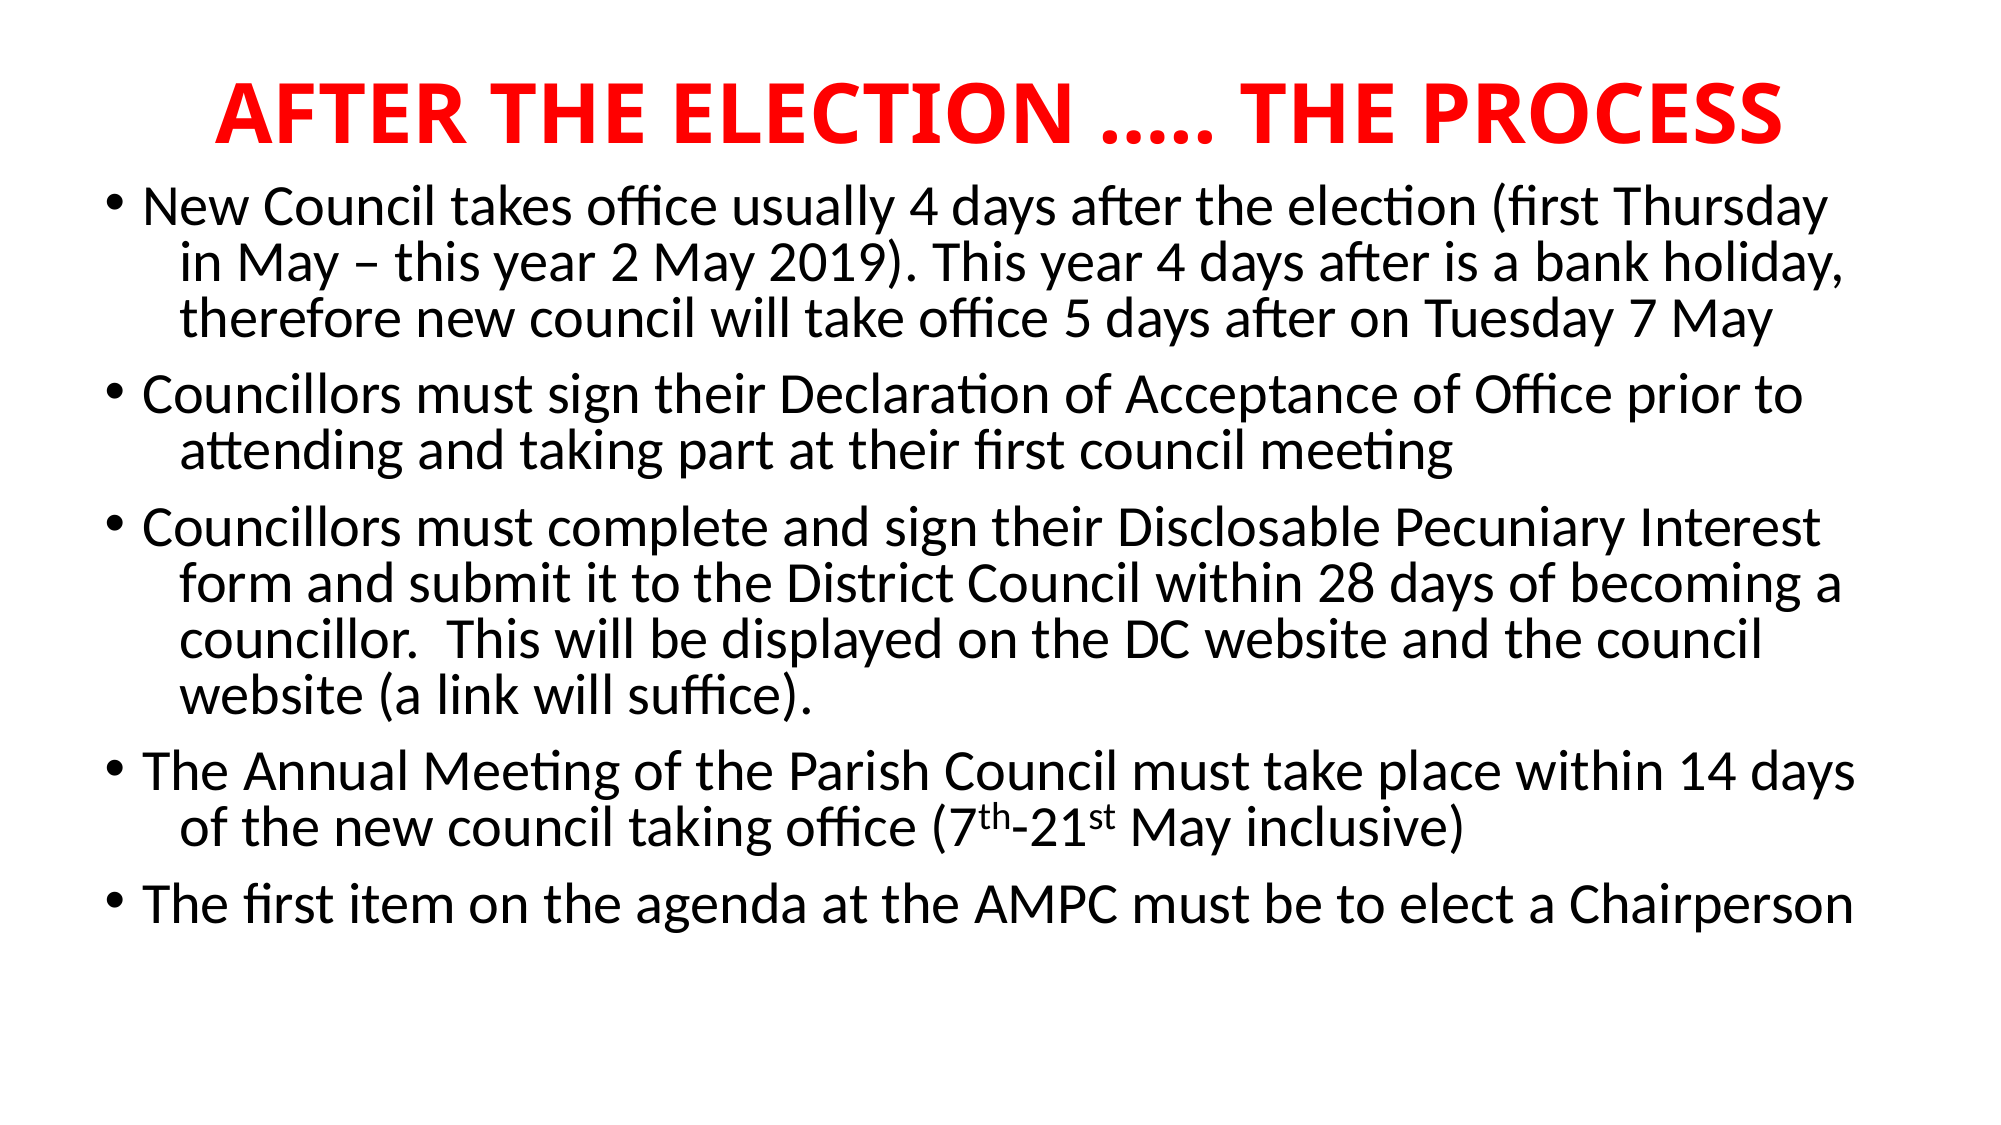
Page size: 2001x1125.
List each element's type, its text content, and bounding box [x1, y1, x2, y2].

list New Council takes office usually 4 days after the election (first Thursday in May – this year 2 May 2019). This year 4 days after is a bank holiday, therefore new council will take office 5 days after on Tuesday 7 May Councillors must sign their Declaration of Acceptance of Office prior to attending and taking part at their first council meeting Councillors must complete and sign their Disclosable Pecuniary Interest form and submit it to the District Council within 28 days of becoming a councillor. This will be displayed on the DC website and the council website (a link will suffice). The Annual Meeting of the Parish Council must take place within 14 days of the new council taking office (7th-21st May inclusive) The first item on the agenda at the AMPC must be to elect a Chairperson [89, 173, 1898, 1014]
title AFTER THE ELECTION ….. THE PROCESS [137, 59, 1863, 173]
